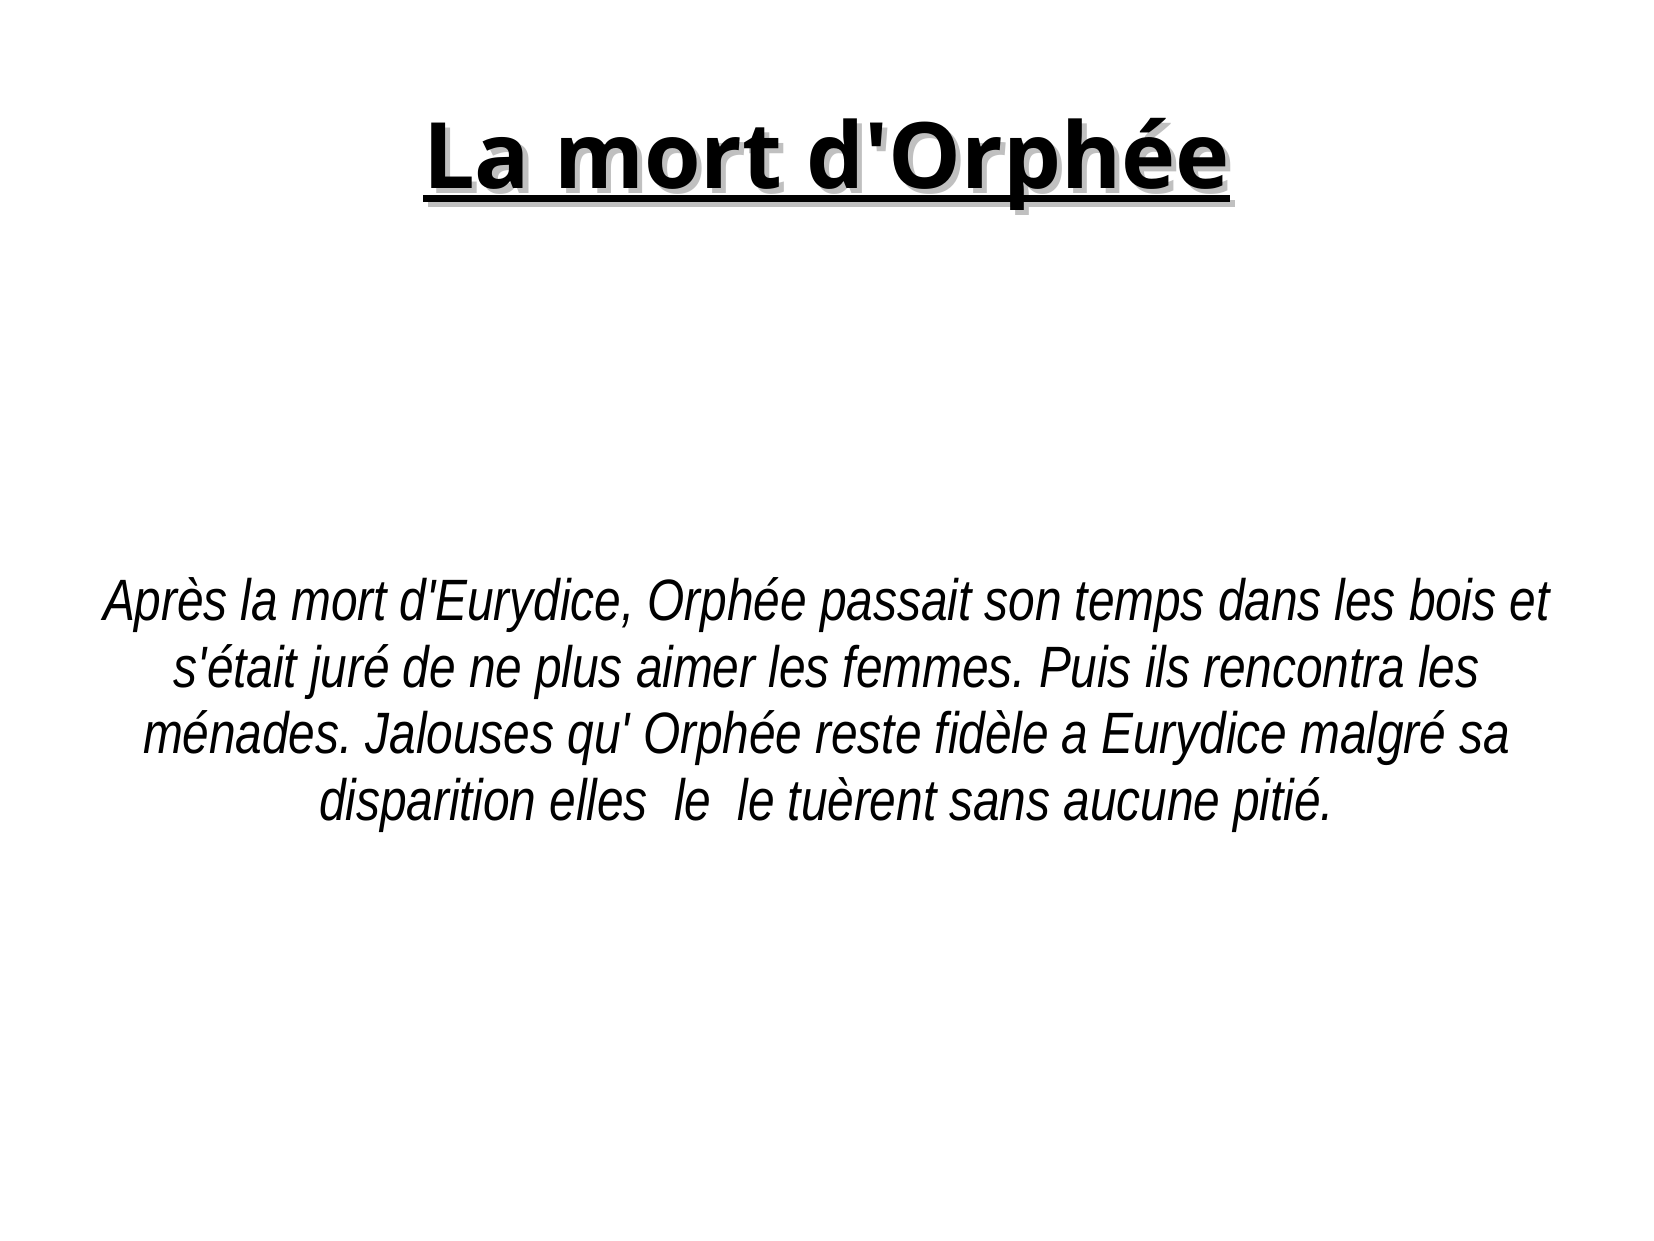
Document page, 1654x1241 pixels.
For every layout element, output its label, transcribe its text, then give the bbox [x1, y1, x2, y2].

title La mort d'Orphée [82, 56, 1571, 250]
subtitle Après la mort d'Eurydice, Orphée passait son temps dans les bois et s'était juré de ne plus aimer les femmes. Puis ils rencontra les ménades. Jalouses qu' Orphée reste fidèle a Eurydice malgré sa disparition elles le le tuèrent sans aucune pitié. [82, 297, 1571, 1102]
